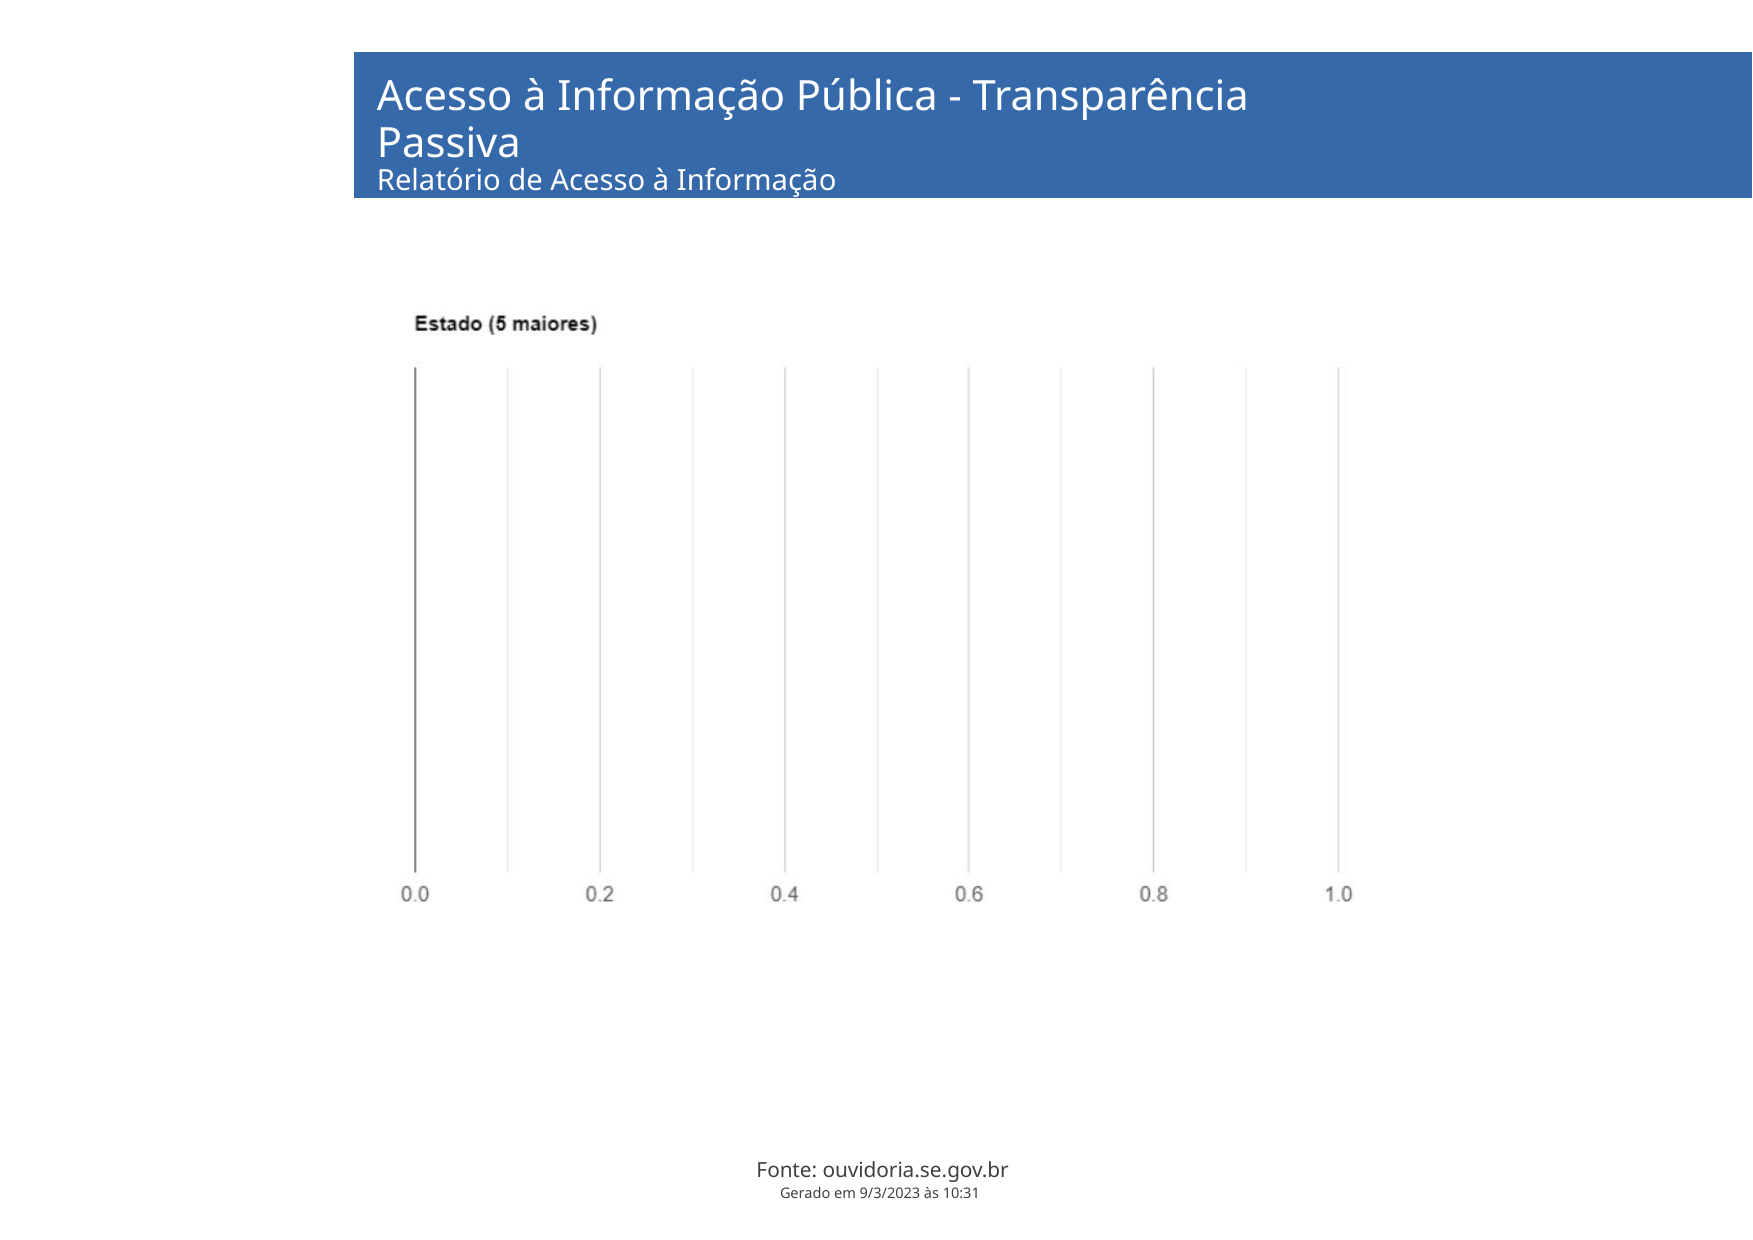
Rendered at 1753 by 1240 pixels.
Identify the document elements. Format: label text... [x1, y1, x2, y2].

text_box Fonte: ouvidoria.se.gov.br [756, 1158, 1023, 1182]
text_box Acesso à Informação Pública - Transparência Passiva Relatório de Acesso à Informação EMSETURJaneiro a Janeiro de 2023 [376, 72, 1403, 228]
text_box [354, 52, 1752, 198]
text_box [155, 211, 1599, 1028]
text_box Gerado em 9/3/2023 às 10:31 [780, 1184, 999, 1202]
